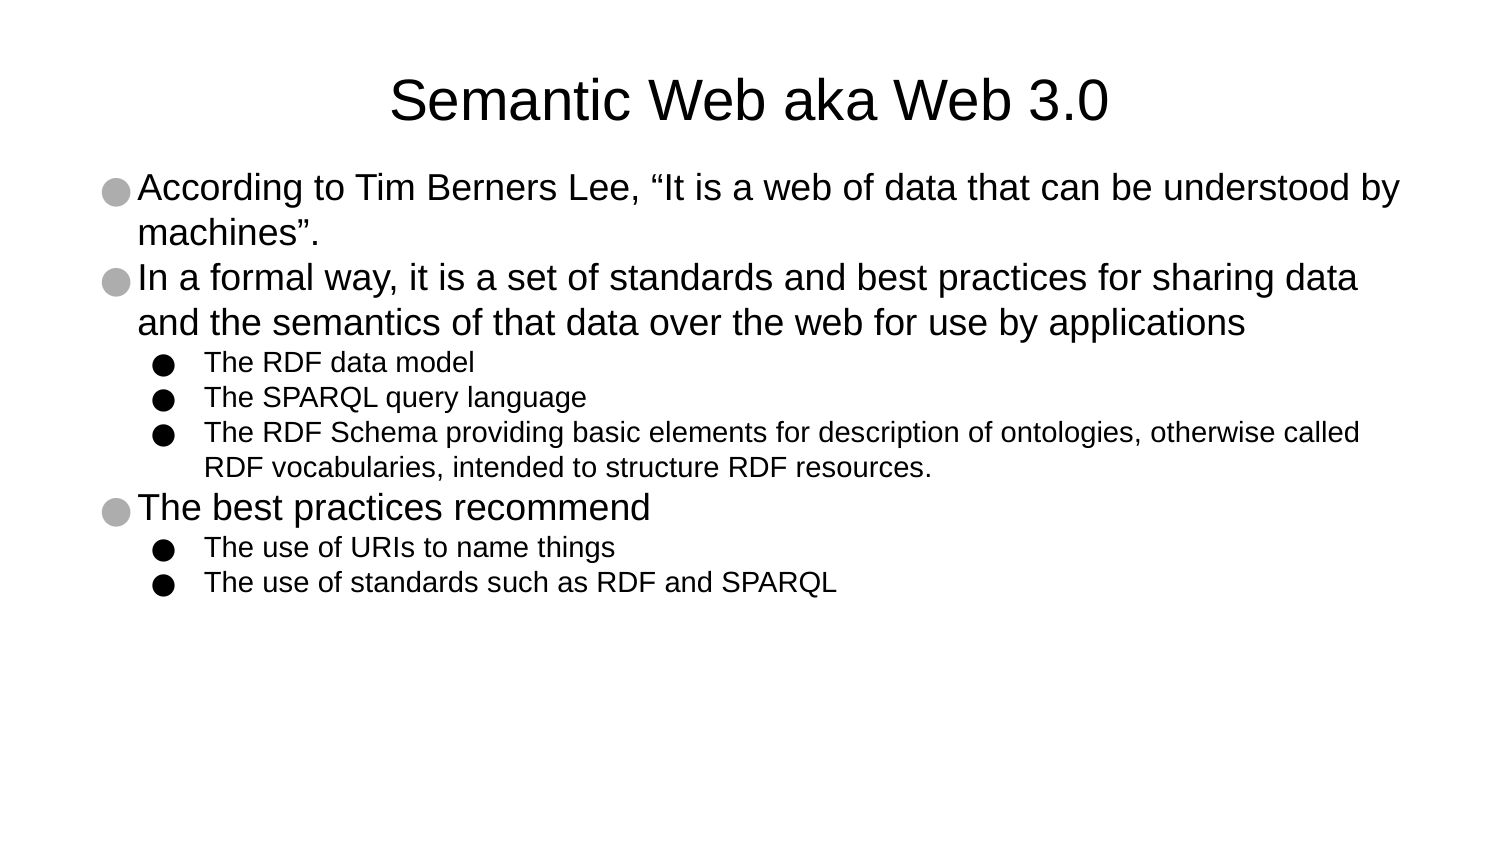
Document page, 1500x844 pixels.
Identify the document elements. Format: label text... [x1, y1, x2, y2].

text_box Semantic Web aka Web 3.0 [51, 47, 1449, 142]
text_box According to Tim Berners Lee, “It is a web of data that can be understood by machines”. In a formal way, it is a set of standards and best practices for sharing data and the semantics of that data over the web for use by applications The RDF data model The SPARQL query language The RDF Schema providing basic elements for description of ontologies, otherwise called RDF vocabularies, intended to structure RDF resources. The best practices recommend The use of URIs to name things The use of standards such as RDF and SPARQL [47, 148, 1445, 709]
